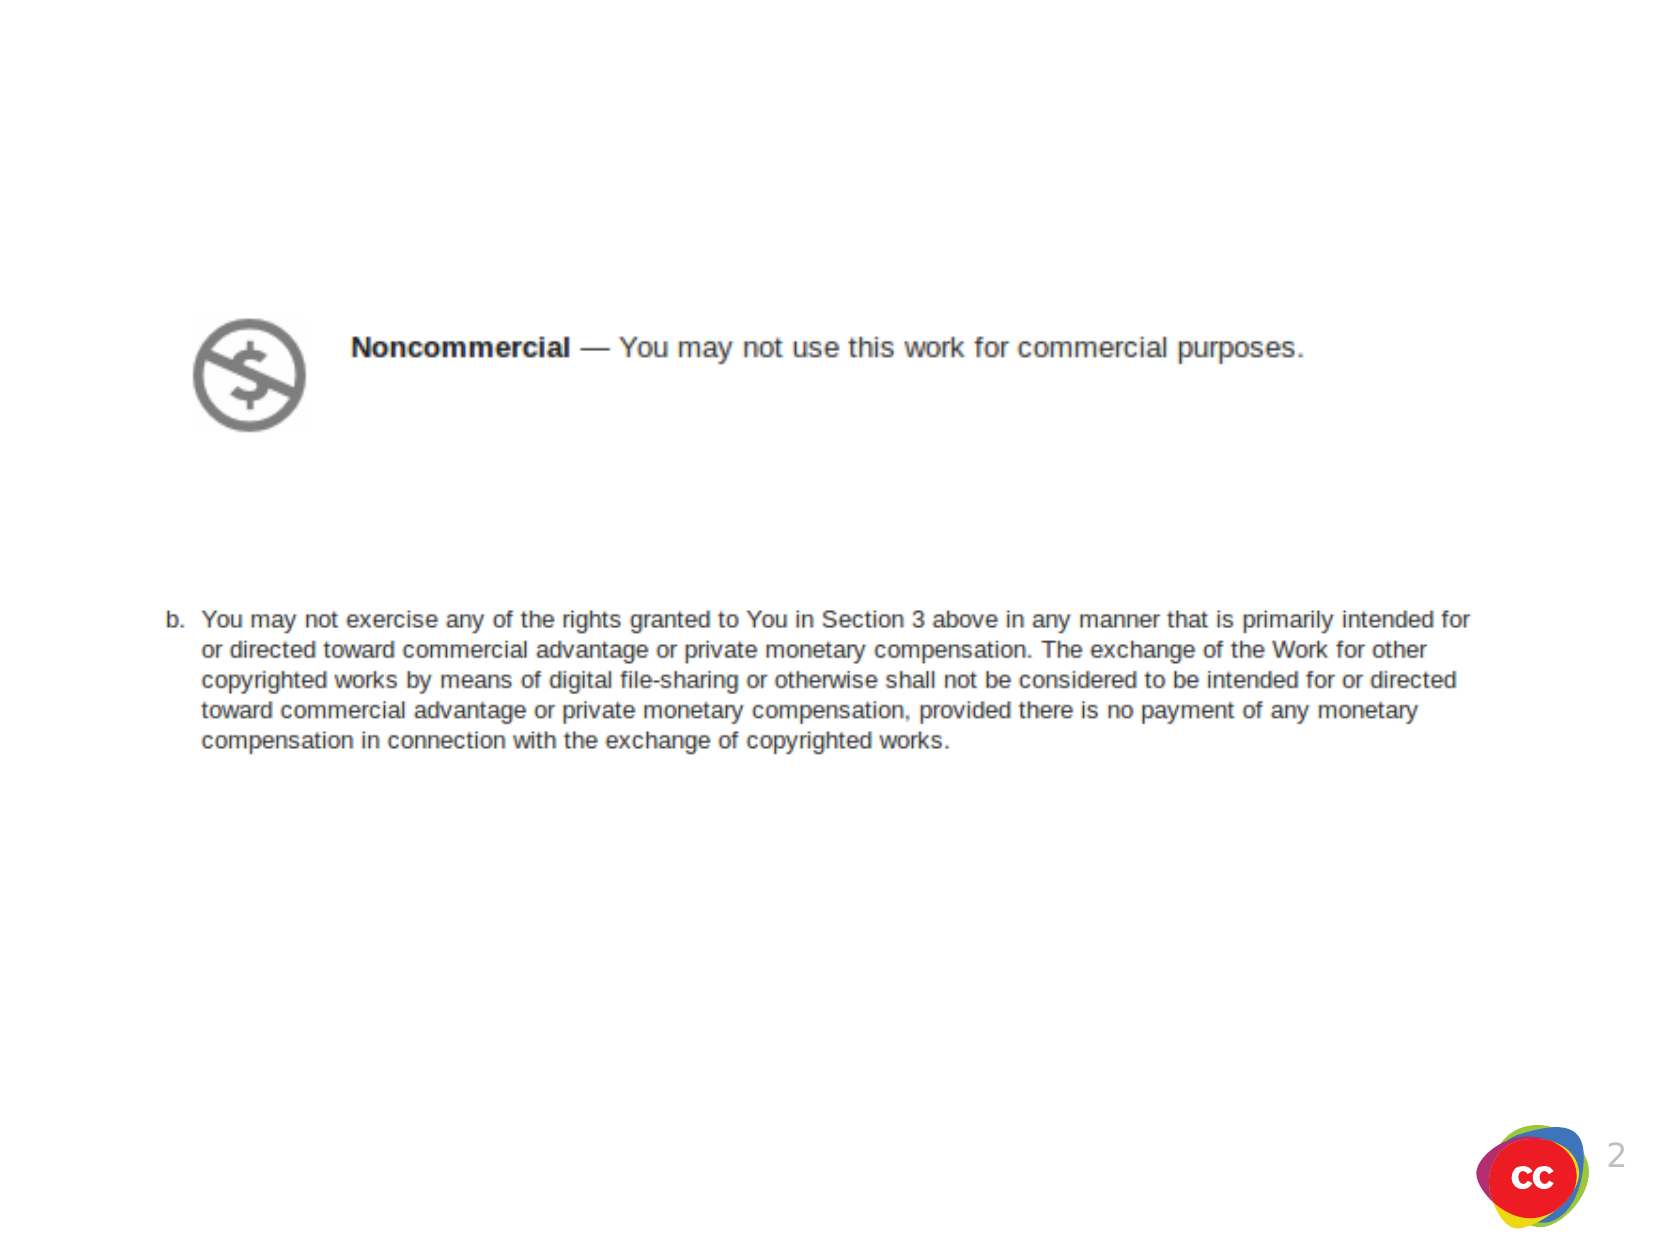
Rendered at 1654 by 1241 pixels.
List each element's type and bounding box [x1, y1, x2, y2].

picture [151, 299, 1502, 472]
picture [151, 594, 1502, 765]
